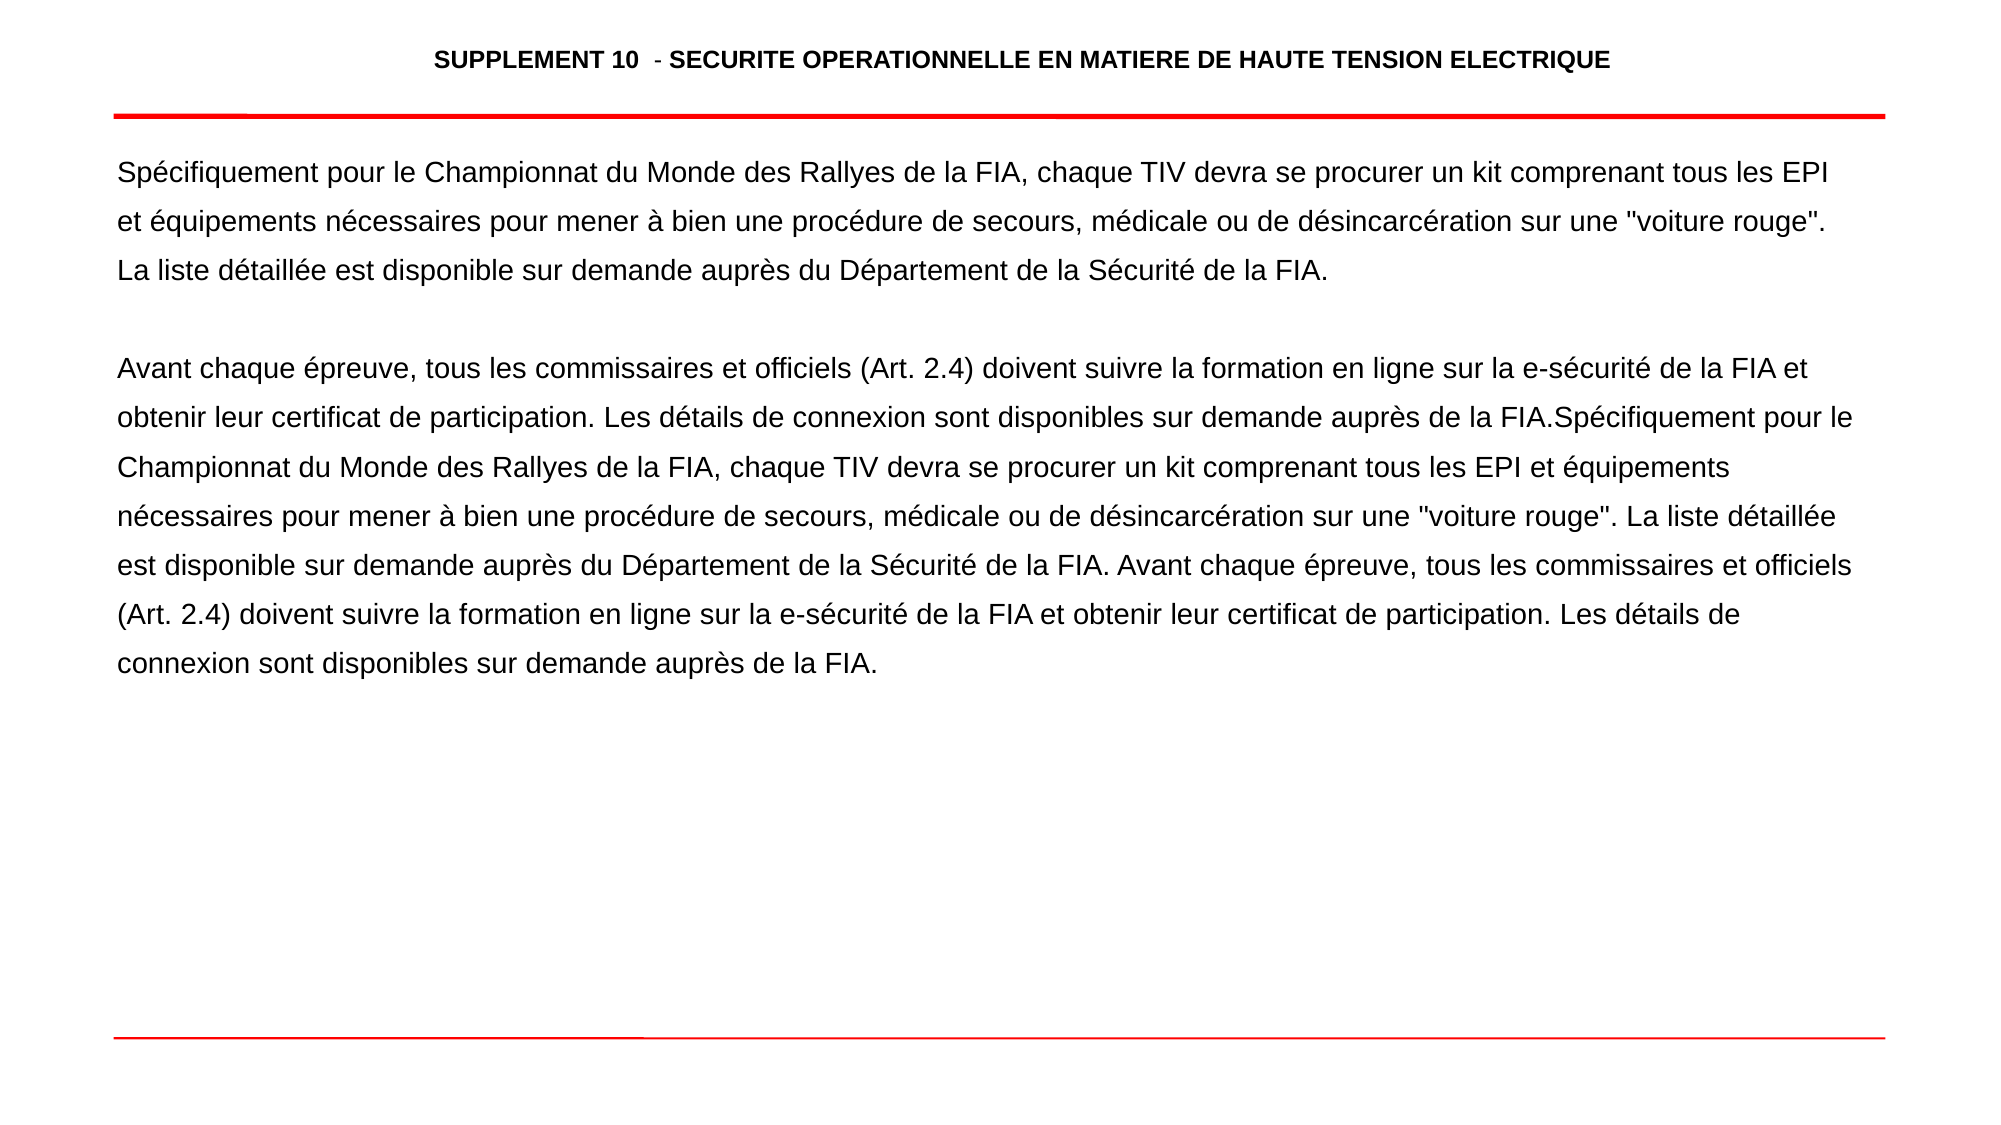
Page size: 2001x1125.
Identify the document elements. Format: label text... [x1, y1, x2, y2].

text_box SUPPLEMENT 10 - SECURITE OPERATIONNELLE EN MATIERE DE HAUTE TENSION ELECTRIQUE [173, 38, 1895, 82]
text_box Spécifiquement pour le Championnat du Monde des Rallyes de la FIA, chaque TIV devra se procurer un kit comprenant tous les EPI et équipements nécessaires pour mener à bien une procédure de secours, médicale ou de désincarcération sur une "voiture rouge". La liste détaillée est disponible sur demande auprès du Département de la Sécurité de la FIA. Avant chaque épreuve, tous les commissaires et officiels (Art. 2.4) doivent suivre la formation en ligne sur la e-sécurité de la FIA et obtenir leur certificat de participation. Les détails de connexion sont disponibles sur demande auprès de la FIA.Spécifiquement pour le Championnat du Monde des Rallyes de la FIA, chaque TIV devra se procurer un kit comprenant tous les EPI et équipements nécessaires pour mener à bien une procédure de secours, médicale ou de désincarcération sur une "voiture rouge". La liste détaillée est disponible sur demande auprès du Département de la Sécurité de la FIA. Avant chaque épreuve, tous les commissaires et officiels (Art. 2.4) doivent suivre la formation en ligne sur la e-sécurité de la FIA et obtenir leur certificat de participation. Les détails de connexion sont disponibles sur demande auprès de la FIA. [102, 132, 1875, 688]
